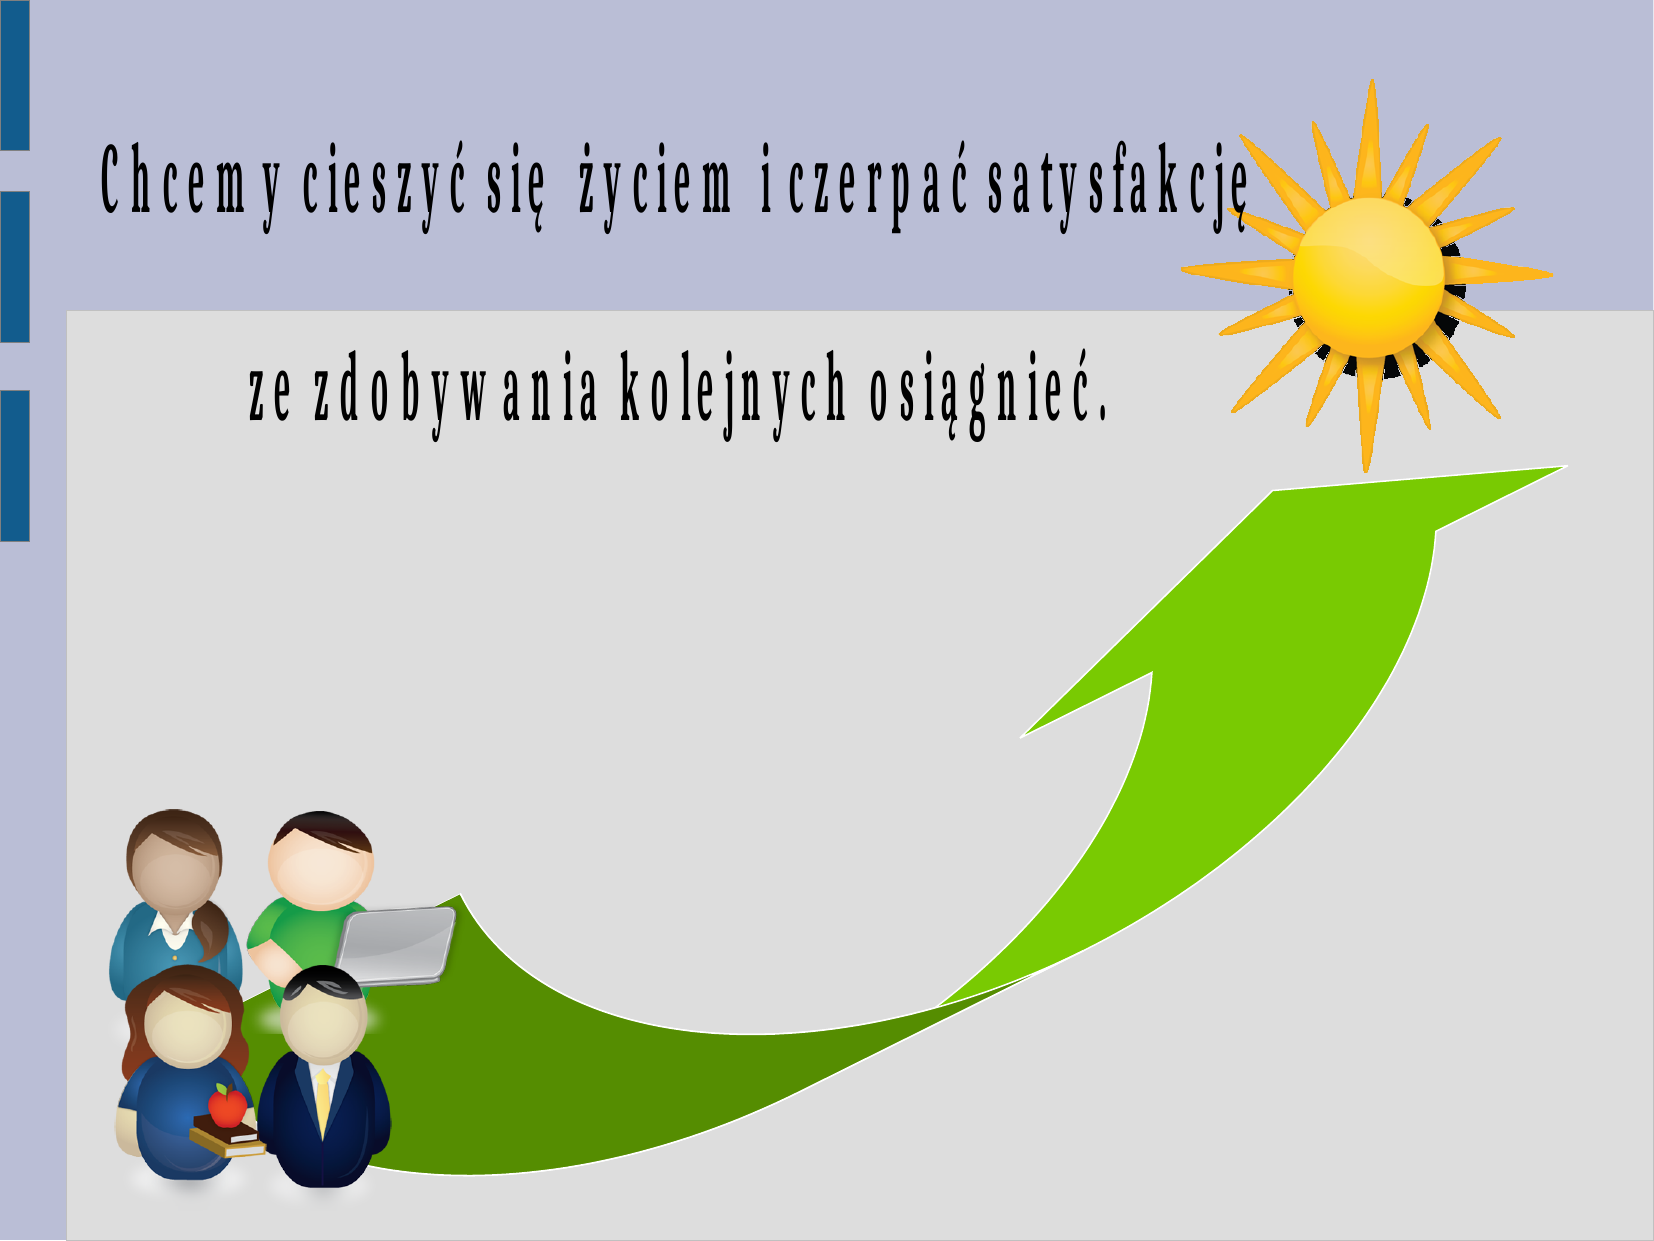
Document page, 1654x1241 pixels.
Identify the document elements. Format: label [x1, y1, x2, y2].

picture [0, 79, 1554, 532]
picture [88, 797, 469, 1211]
text_box [414, 532, 1436, 1176]
text_box [1536, 465, 1568, 482]
